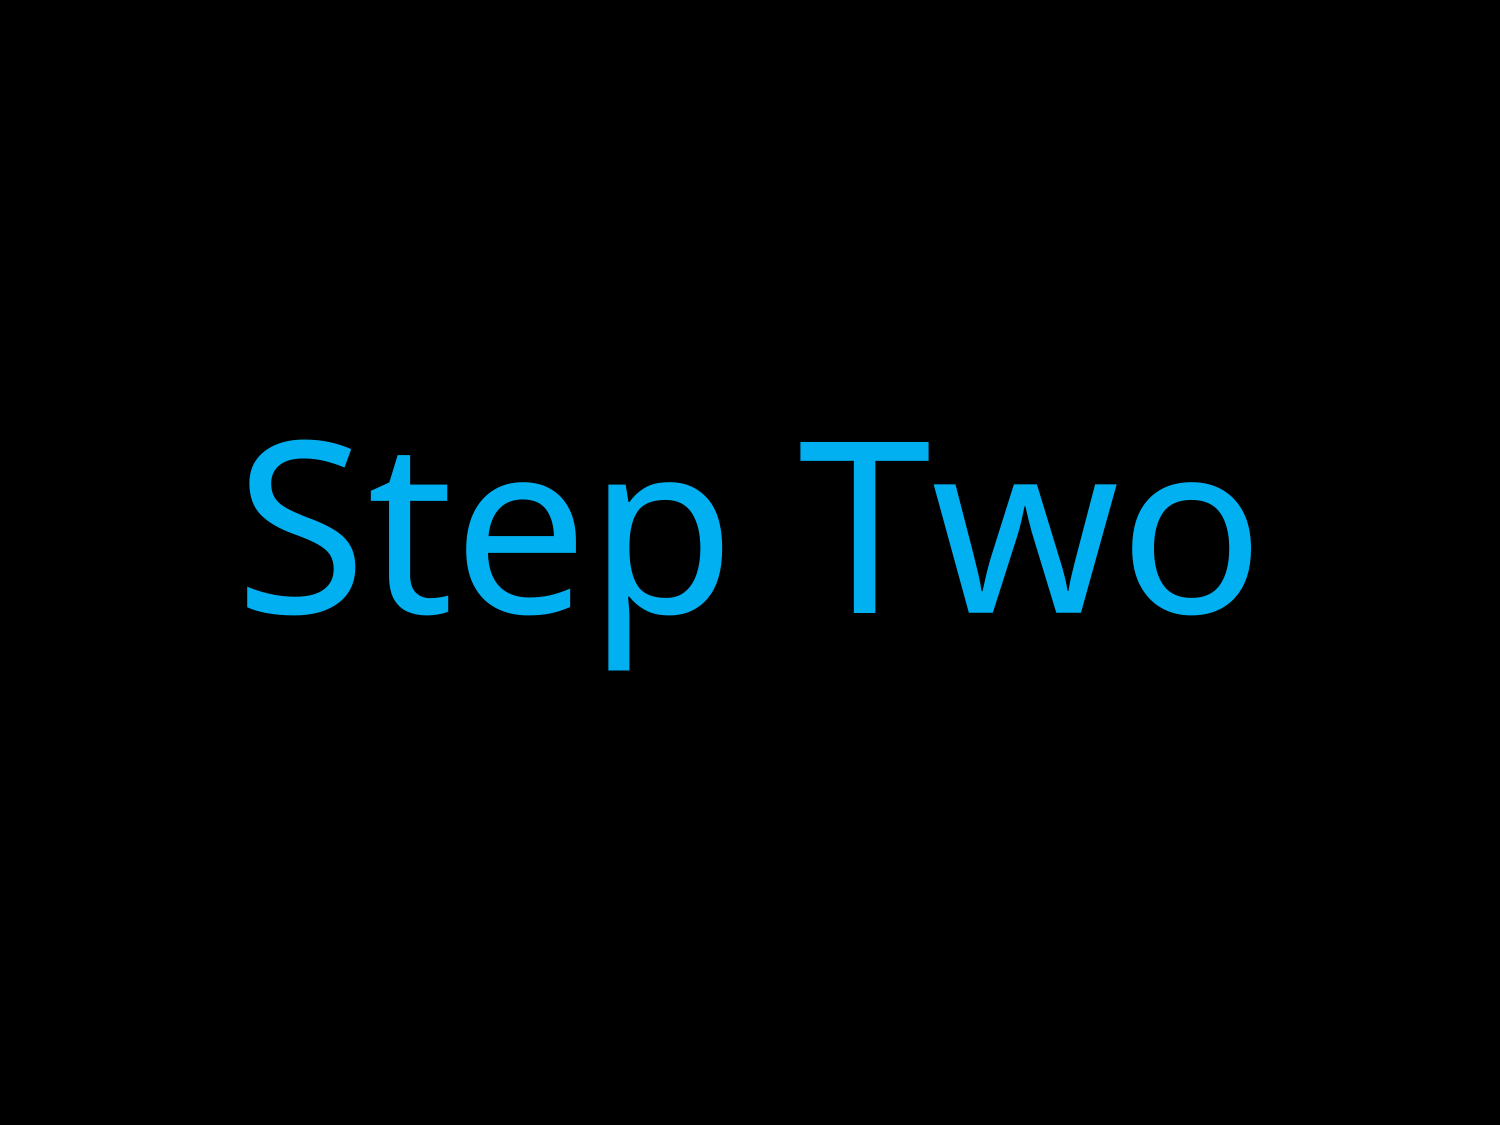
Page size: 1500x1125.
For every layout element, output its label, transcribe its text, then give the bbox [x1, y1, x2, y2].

text_box Step Two [221, 350, 1280, 692]
